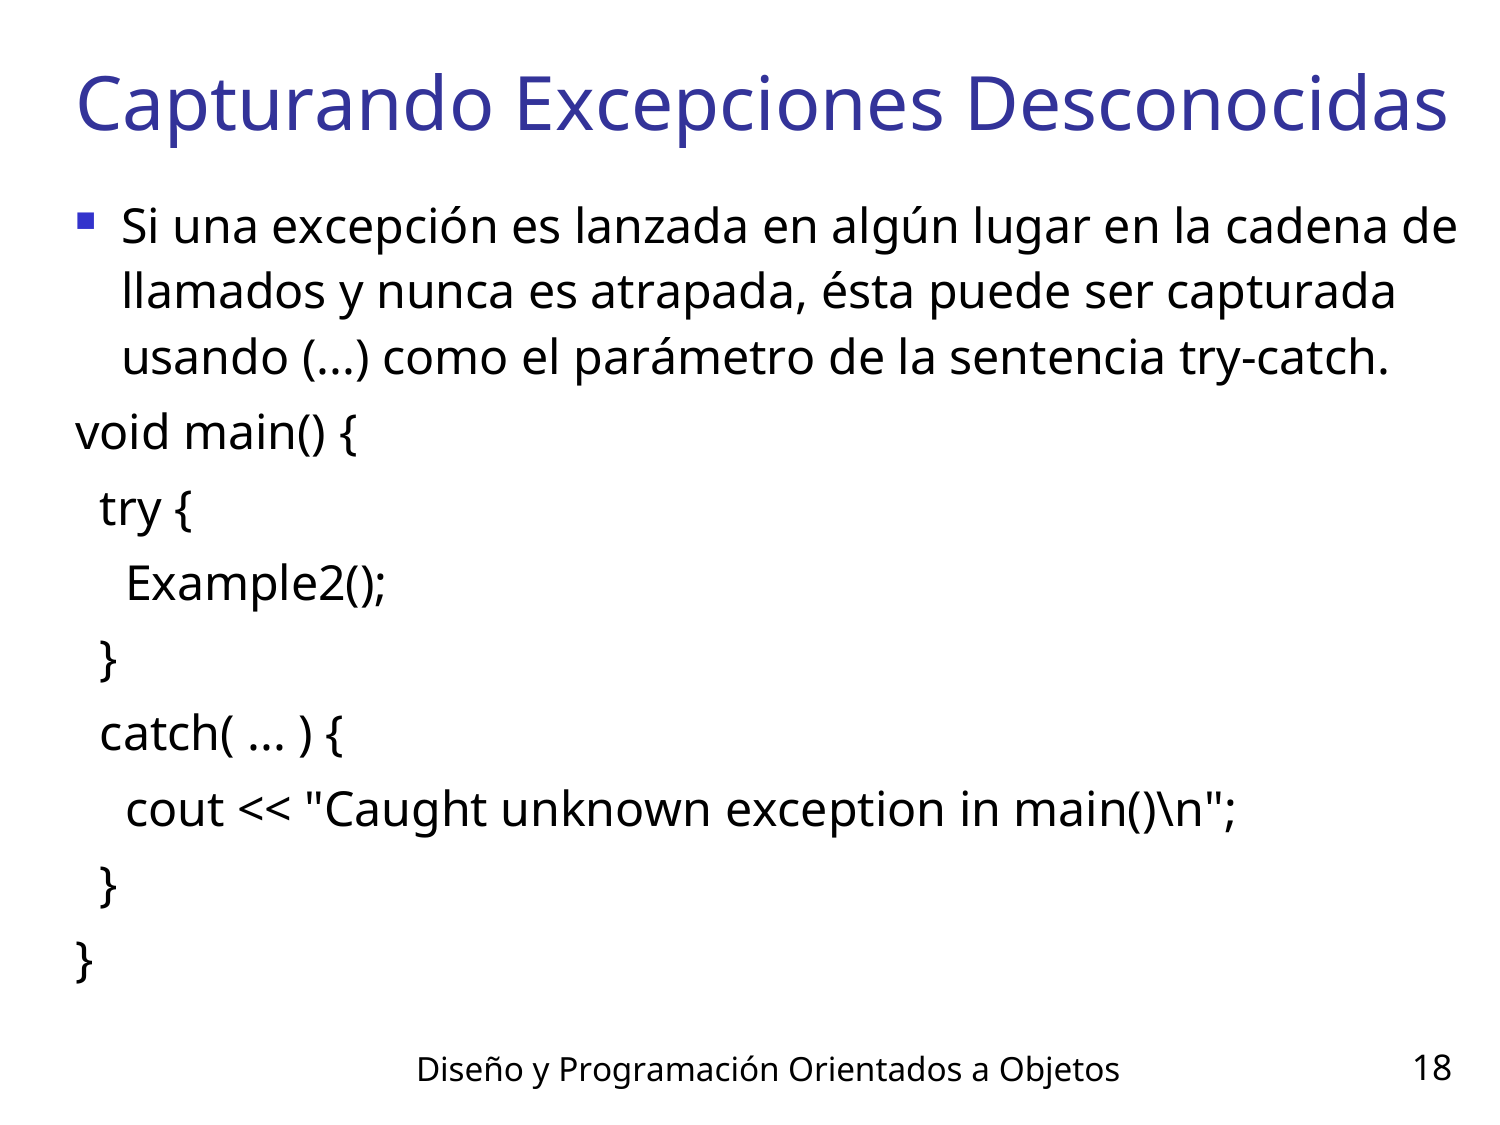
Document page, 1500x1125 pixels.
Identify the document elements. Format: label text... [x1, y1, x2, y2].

title Capturando Excepciones Desconocidas [75, 19, 1466, 183]
list Si una excepción es lanzada en algún lugar en la cadena de llamados y nunca es atrapada, ésta puede ser capturada usando (...) como el parámetro de la sentencia try-catch. void main()‏ { try { Example2(); } catch( ... ) { cout << "Caught unknown exception in main()\n"; } } [75, 191, 1463, 1013]
